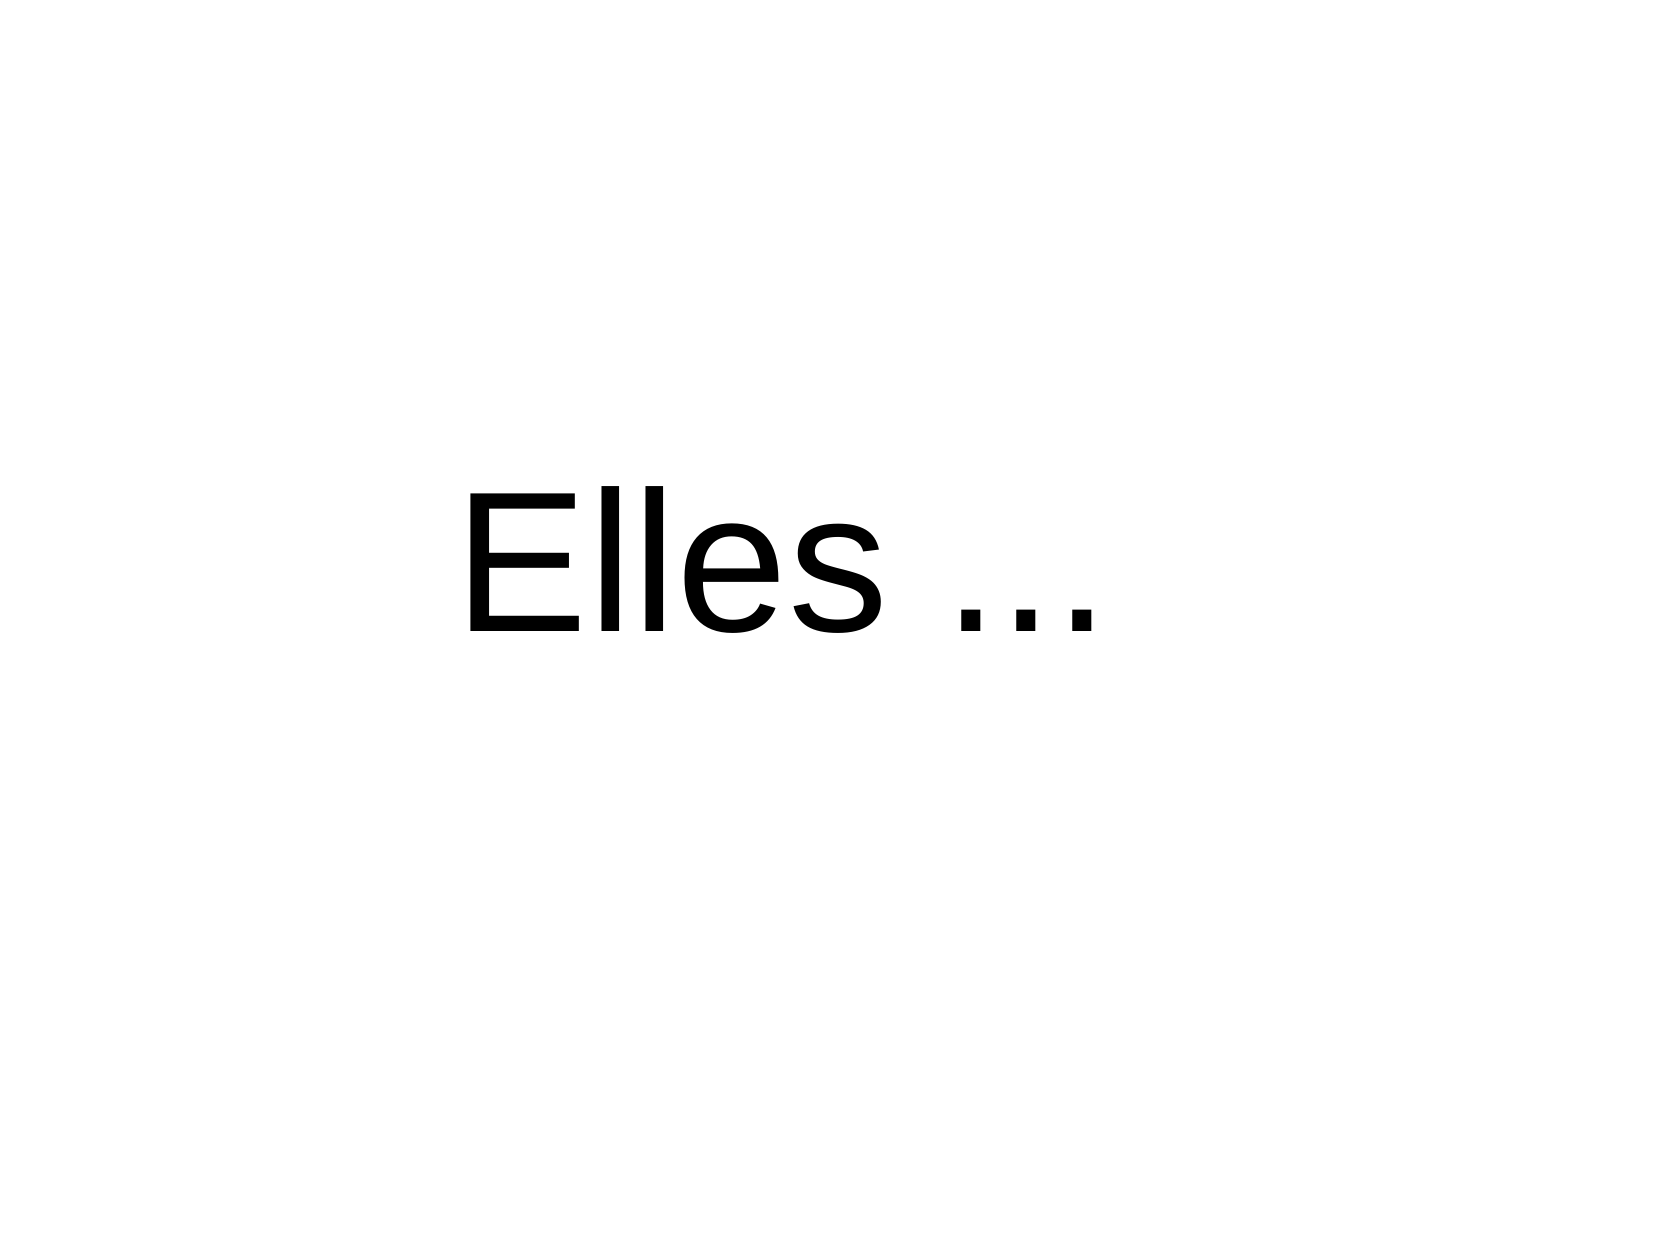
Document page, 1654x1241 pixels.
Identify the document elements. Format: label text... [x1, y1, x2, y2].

text_box Elles ... [147, 442, 1418, 682]
